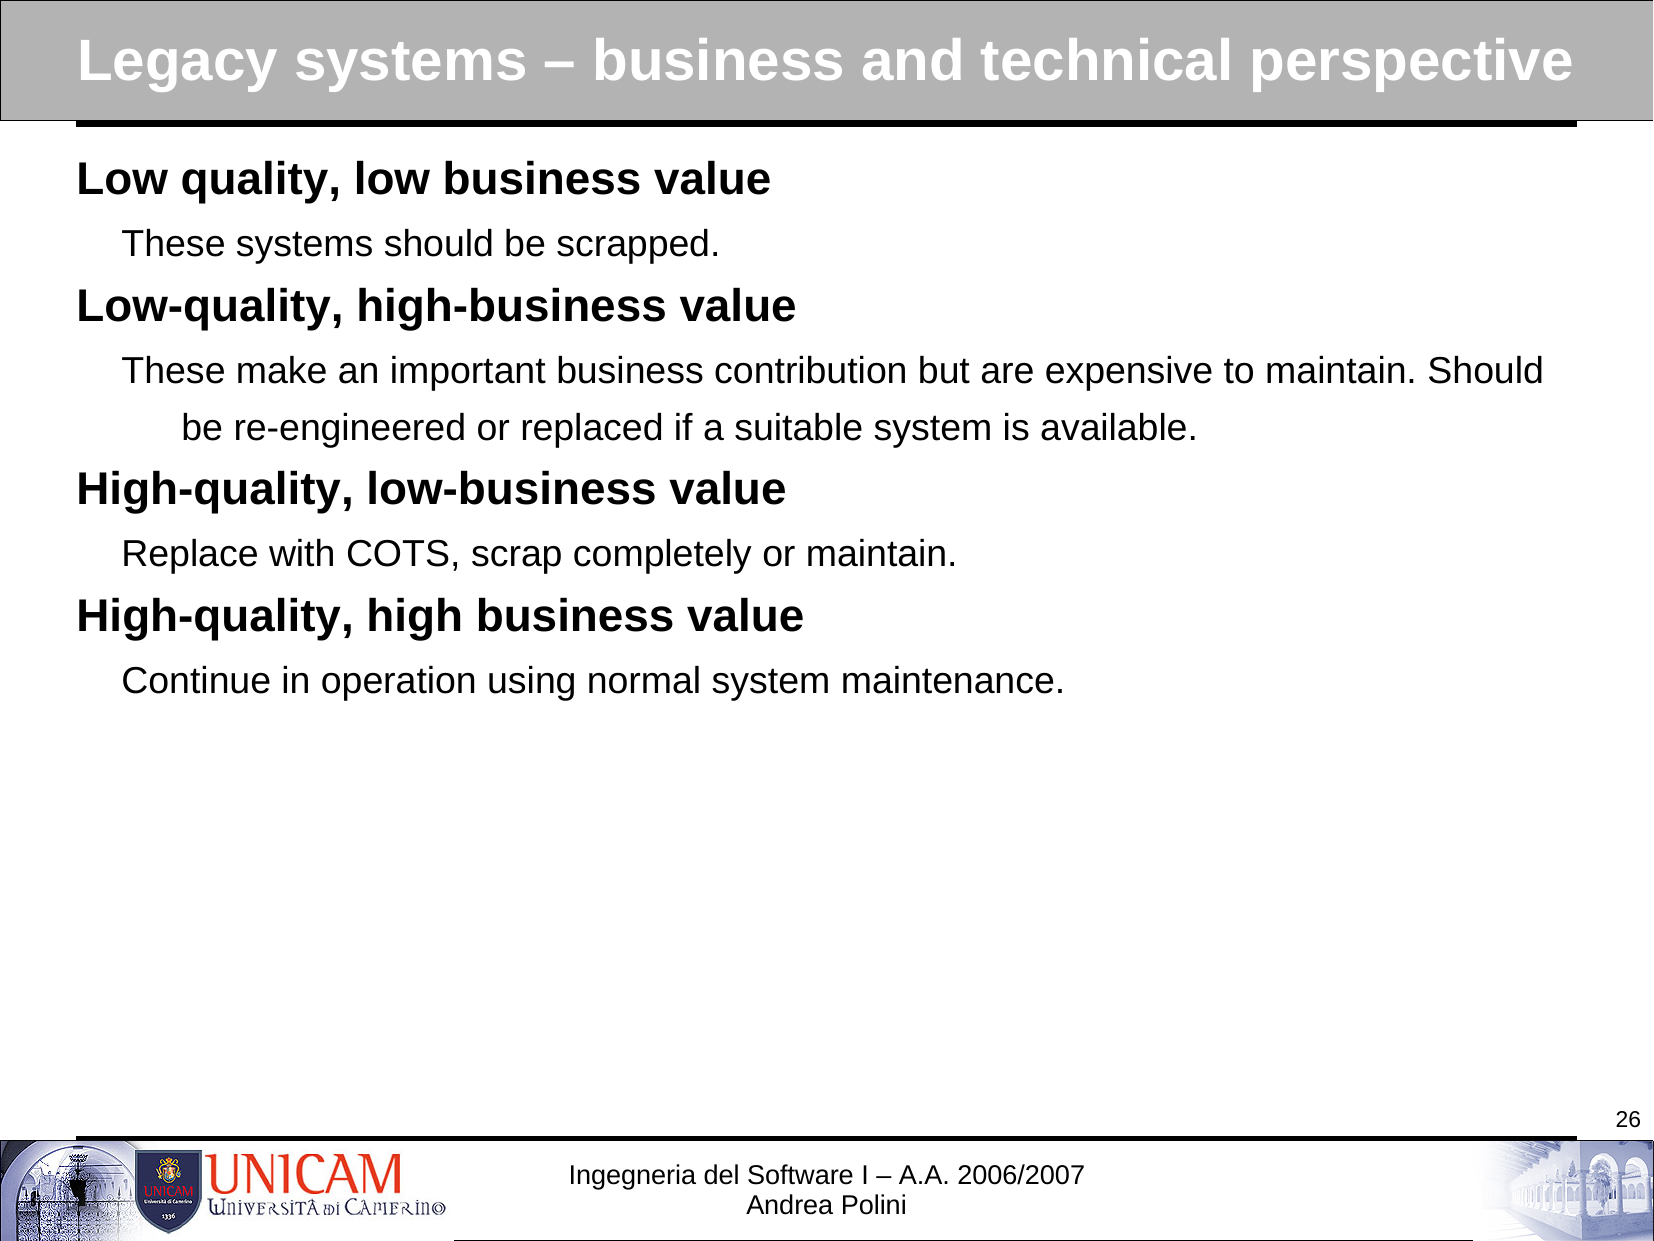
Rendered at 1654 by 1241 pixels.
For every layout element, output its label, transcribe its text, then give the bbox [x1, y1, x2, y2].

list Low quality, low business value These systems should be scrapped. Low-quality, high-business value These make an important business contribution but are expensive to maintain. Should be re-engineered or replaced if a suitable system is available. High-quality, low-business value Replace with COTS, scrap completely or maintain. High-quality, high business value Continue in operation using normal system maintenance. [76, 152, 1577, 857]
title Legacy systems – business and technical perspective [0, 0, 1653, 121]
picture [0, 1141, 454, 1241]
picture [1473, 1141, 1654, 1241]
